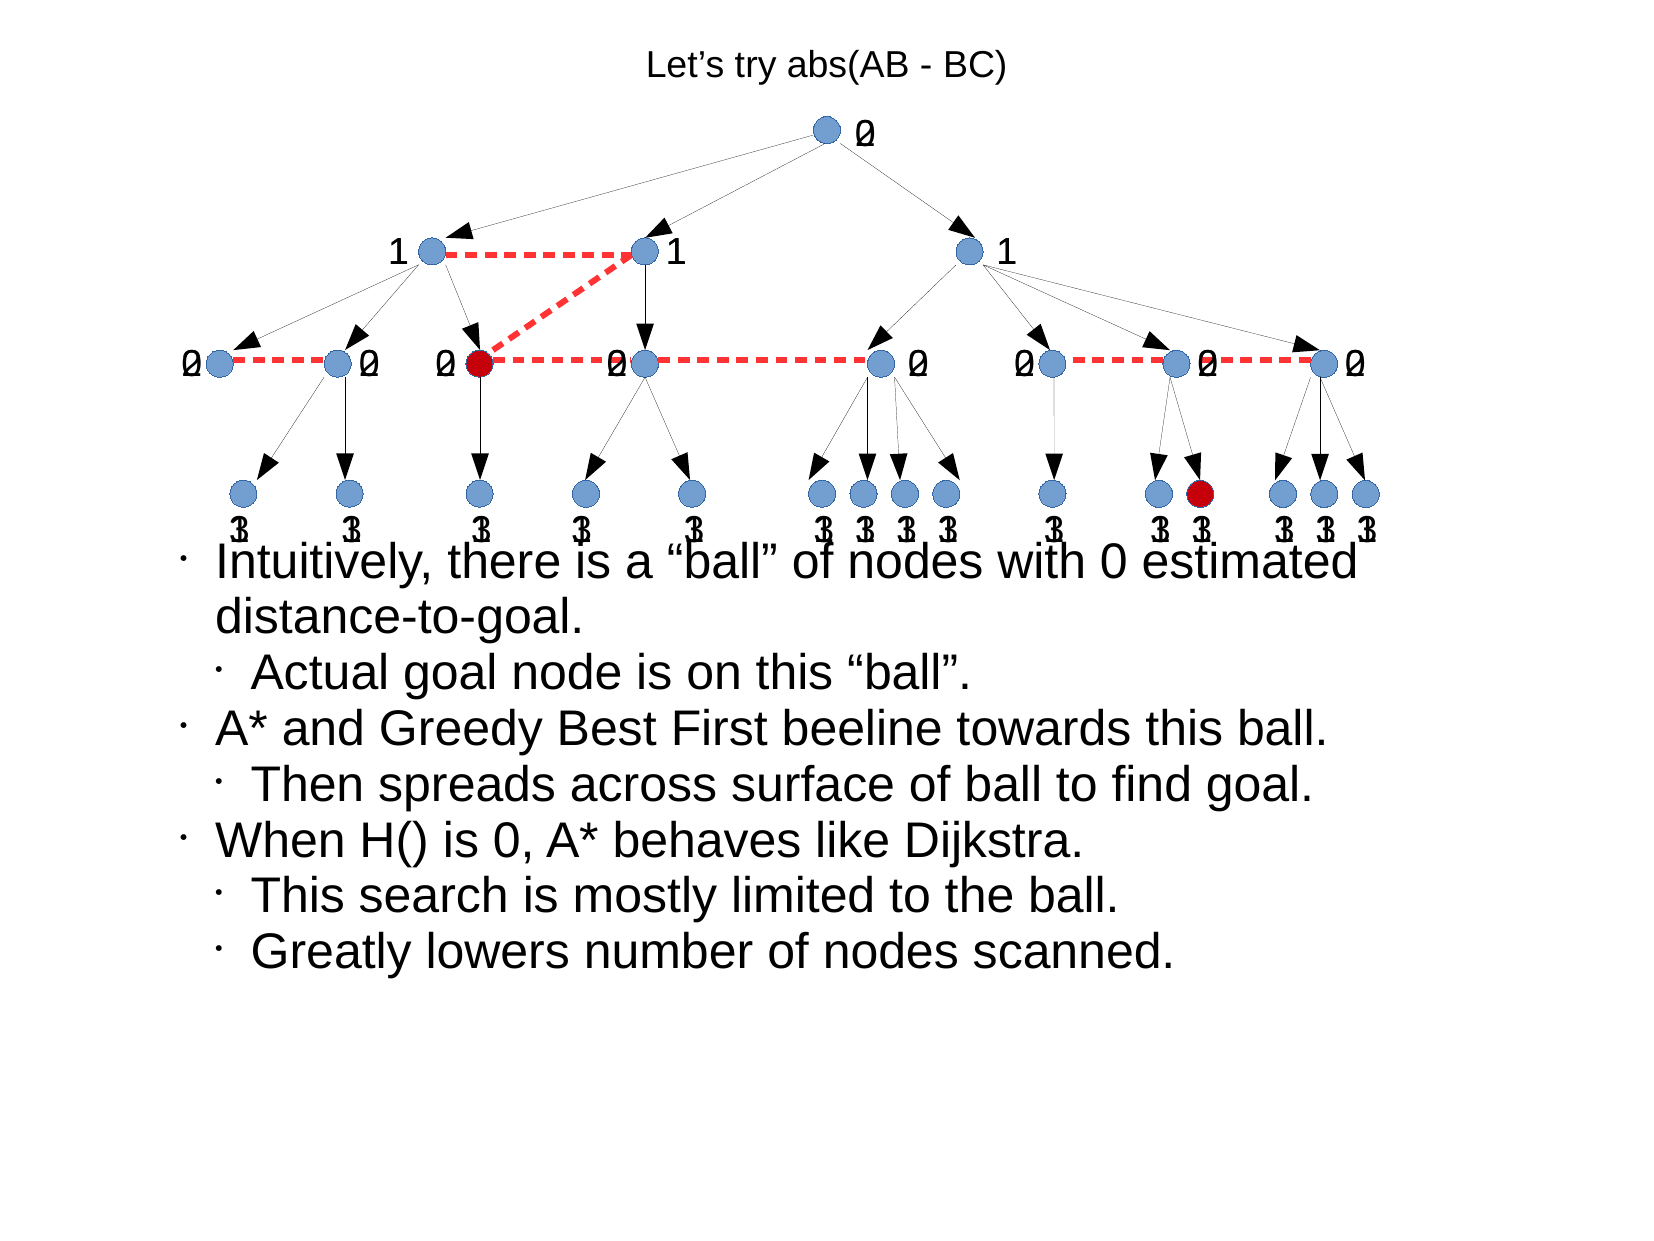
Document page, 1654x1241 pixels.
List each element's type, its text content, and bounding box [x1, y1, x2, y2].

text_box 1 [456, 500, 517, 525]
text_box 1 [326, 500, 387, 525]
text_box [932, 480, 960, 500]
text_box 0 [591, 335, 652, 393]
text_box 1 [373, 223, 434, 280]
text_box [1310, 480, 1338, 500]
text_box [227, 352, 234, 376]
text_box [1186, 480, 1214, 500]
text_box 0 [343, 335, 404, 393]
text_box [849, 480, 878, 500]
text_box [572, 480, 600, 500]
text_box [956, 237, 981, 265]
text_box 1 [1259, 500, 1320, 525]
text_box 0 [1182, 335, 1243, 393]
text_box 1 [859, 500, 901, 525]
text_box [652, 352, 659, 376]
text_box [466, 480, 494, 500]
text_box [1269, 480, 1297, 500]
text_box [891, 480, 919, 500]
text_box [1038, 480, 1067, 500]
text_box [1060, 352, 1066, 375]
text_box [229, 480, 257, 500]
text_box 1 [1135, 500, 1196, 525]
text_box [336, 480, 364, 500]
text_box 1 [1320, 500, 1361, 525]
text_box 1 [942, 500, 983, 525]
text_box [813, 116, 840, 144]
text_box [1310, 350, 1330, 378]
text_box [631, 237, 651, 265]
text_box 1 [668, 500, 729, 525]
text_box [867, 350, 893, 378]
text_box [1352, 480, 1380, 500]
text_box 0 [166, 335, 227, 393]
text_box Intuitively, there is a “ball” of nodes with 0 estimated distance-to-goal. Actual goal node is on this “ball”. A* and Greedy Best First beeline towards this ball. Then spreads across surface of ball to find goal. When H() is 0, A* behaves like Dijkstra. This search is mostly limited to the ball. Greatly lowers number of nodes scanned. [165, 525, 1411, 987]
text_box 0 [893, 335, 954, 393]
text_box 2 [840, 105, 901, 162]
text_box [808, 480, 836, 500]
text_box 0 [999, 335, 1060, 393]
text_box [1145, 480, 1173, 500]
text_box [678, 480, 706, 500]
text_box 1 [981, 223, 1042, 280]
text_box 1 [1361, 500, 1402, 525]
text_box 1 [556, 500, 617, 525]
text_box 1 [1196, 500, 1237, 525]
text_box 1 [1028, 500, 1089, 525]
text_box 1 [214, 500, 275, 525]
text_box 0 [1330, 335, 1391, 393]
text_box Let’s try abs(AB - BC) [0, 15, 1654, 114]
text_box [434, 238, 446, 265]
text_box 1 [901, 500, 942, 525]
text_box 1 [798, 500, 859, 525]
text_box [481, 350, 494, 377]
text_box [1162, 350, 1182, 378]
text_box 0 [420, 335, 481, 393]
text_box [324, 350, 343, 378]
text_box 1 [651, 223, 712, 280]
